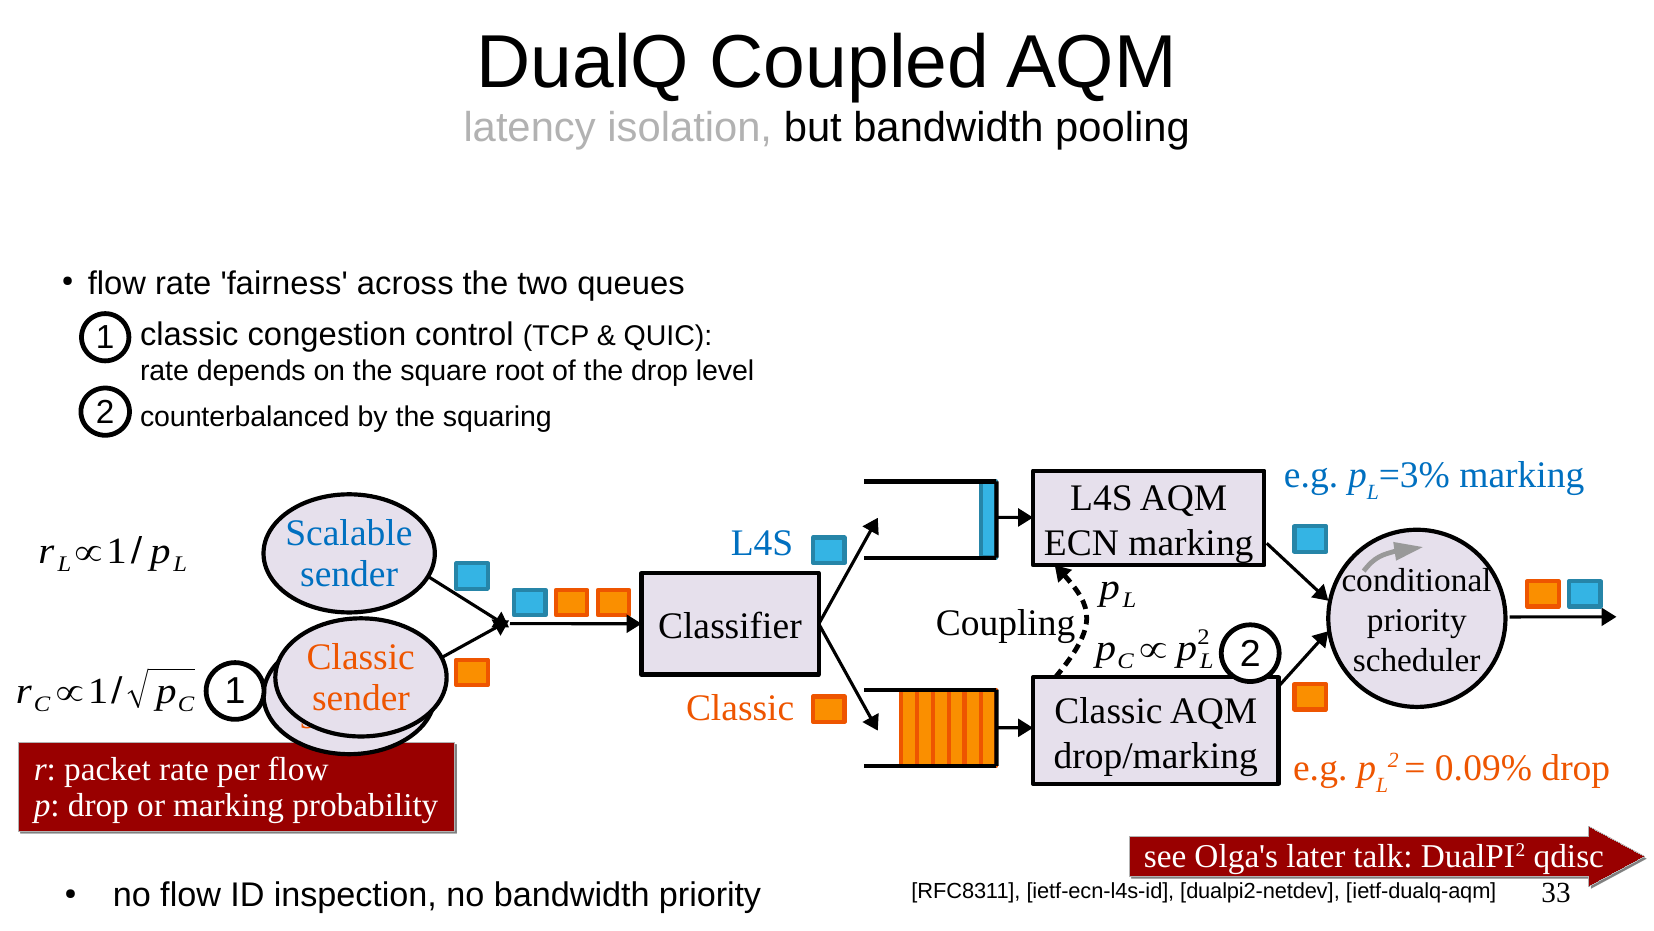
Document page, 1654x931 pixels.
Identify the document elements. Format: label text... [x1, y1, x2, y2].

text_box [813, 696, 845, 722]
text_box [813, 537, 845, 563]
text_box e.g. pL=3% marking [1268, 442, 1600, 512]
text_box Classic sender [263, 663, 432, 755]
text_box [1294, 526, 1326, 552]
text_box [514, 589, 546, 616]
text_box see Olga's later talk: DualPI2 qdisc [1129, 826, 1645, 887]
text_box [456, 659, 488, 686]
text_box 1 [206, 662, 265, 720]
text_box Classic AQM drop/marking [1032, 677, 1279, 784]
text_box Coupling [921, 590, 1091, 651]
text_box e.g. pL2 = 0.09% drop [1278, 735, 1626, 805]
text_box [1294, 684, 1326, 710]
text_box [456, 563, 488, 589]
chart [1081, 624, 1223, 674]
chart [5, 666, 206, 717]
list no flow ID inspection, no bandwidth priority [48, 875, 901, 915]
text_box Classic sender [275, 618, 447, 737]
text_box Scalable sender [263, 494, 435, 613]
text_box 1 [81, 313, 129, 361]
text_box r: packet rate per flow p: drop or marking probability [18, 742, 455, 832]
text_box 2 [80, 387, 130, 436]
chart [28, 529, 197, 577]
text_box Classifier [641, 573, 819, 675]
text_box L4S AQM ECN marking [1032, 470, 1265, 566]
title DualQ Coupled AQM latency isolation, but bandwidth pooling [82, 7, 1571, 163]
text_box Classic [671, 675, 810, 736]
text_box conditional priority scheduler [1328, 529, 1506, 707]
text_box [901, 692, 994, 764]
text_box [555, 589, 588, 616]
text_box [1527, 581, 1559, 607]
text_box [RFC8311], [ietf-ecn-l4s-id], [dualpi2-netdev], [ietf-dualq-aqm] [878, 871, 1512, 911]
text_box [597, 589, 630, 616]
text_box 2 [1221, 624, 1280, 682]
text_box [1569, 581, 1601, 607]
chart [1085, 565, 1147, 613]
list flow rate 'fairness' across the two queues classic congestion control (TCP & QUIC): rate depends on the square root of the drop level counterbalanced by the squaring [53, 262, 993, 435]
text_box L4S [709, 510, 808, 571]
text_box [980, 484, 994, 556]
